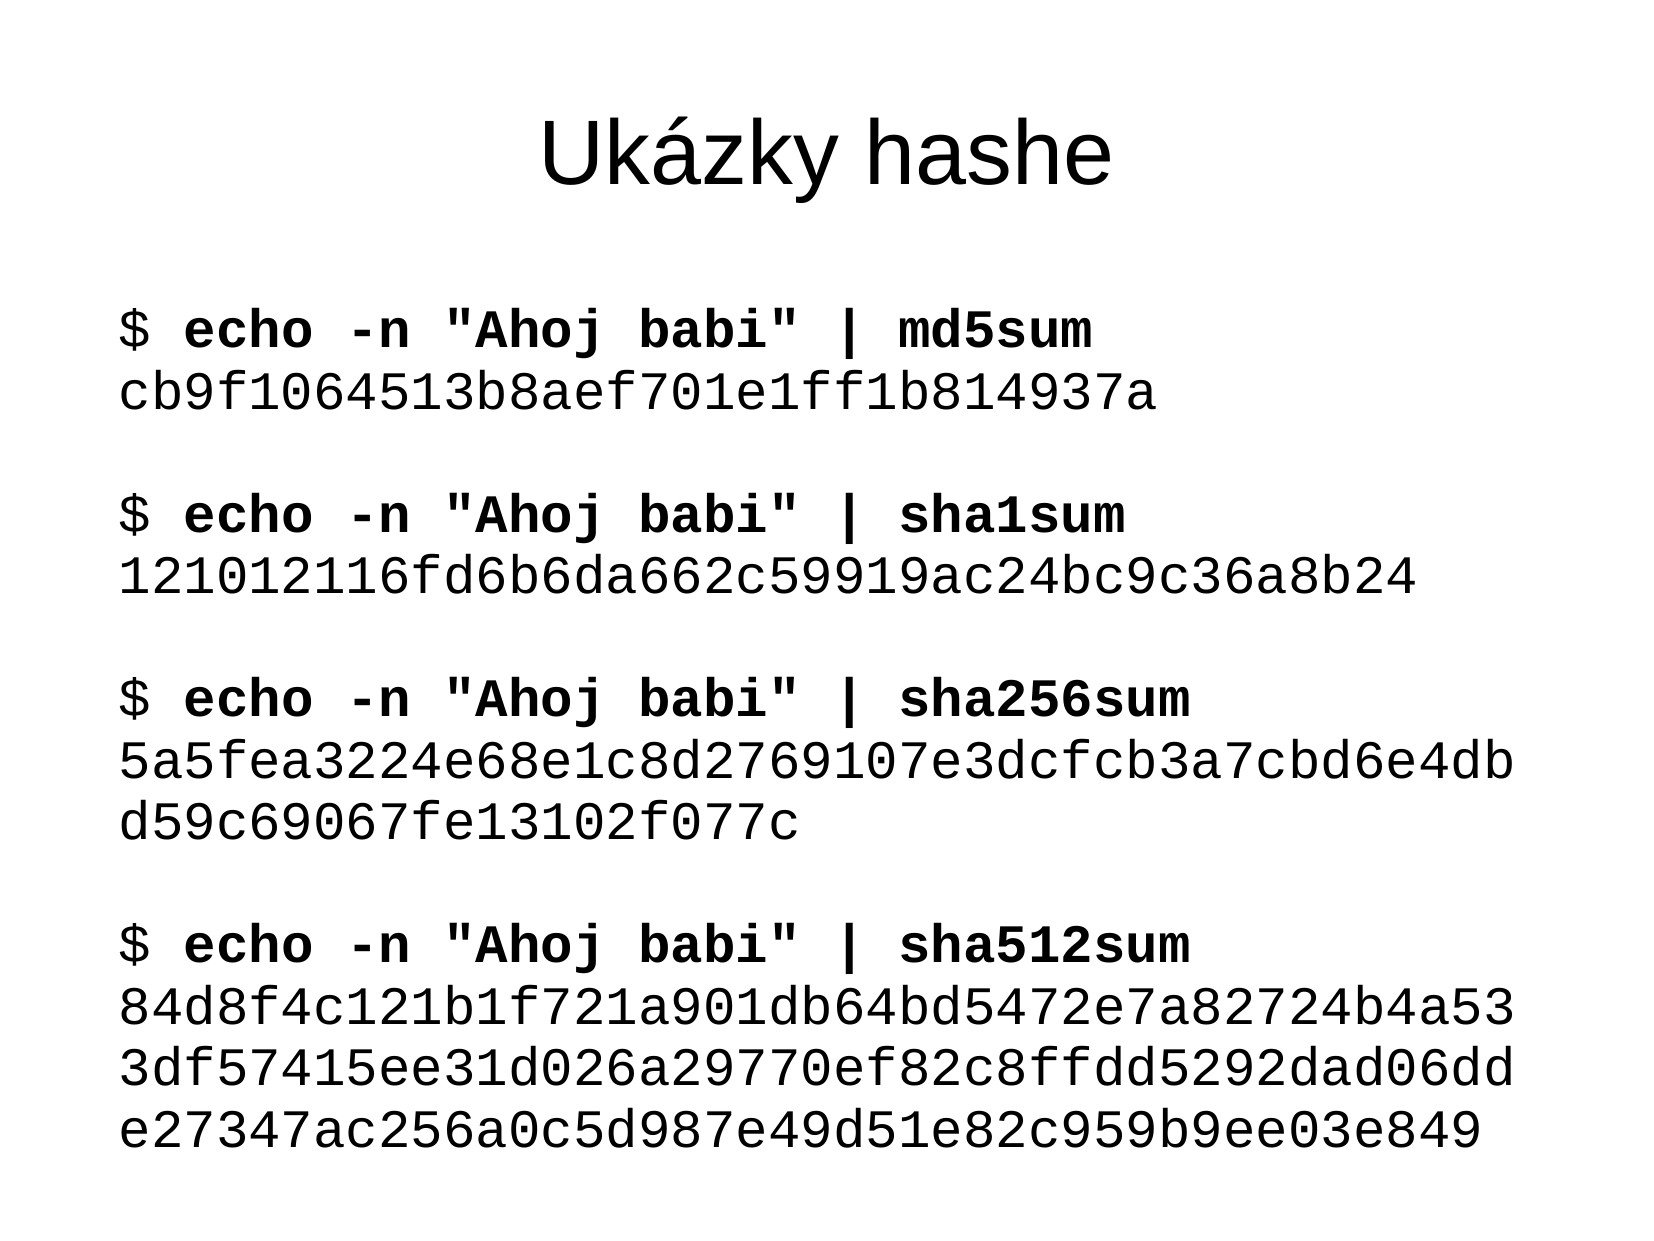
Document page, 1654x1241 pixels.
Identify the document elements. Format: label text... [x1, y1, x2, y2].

text_box $ echo -n "Ahoj babi" | md5sum cb9f1064513b8aef701e1ff1b814937a $ echo -n "Ahoj babi" | sha1sum 121012116fd6b6da662c59919ac24bc9c36a8b24 $ echo -n "Ahoj babi" | sha256sum 5a5fea3224e68e1c8d2769107e3dcfcb3a7cbd6e4dbd59c69067fe13102f077c $ echo -n "Ahoj babi" | sha512sum 84d8f4c121b1f721a901db64bd5472e7a82724b4a533df57415ee31d026a29770ef82c8ffdd5292dad06dde27347ac256a0c5d987e49d51e82c959b9ee03e849 [103, 295, 1560, 1171]
title Ukázky hashe [82, 49, 1571, 257]
